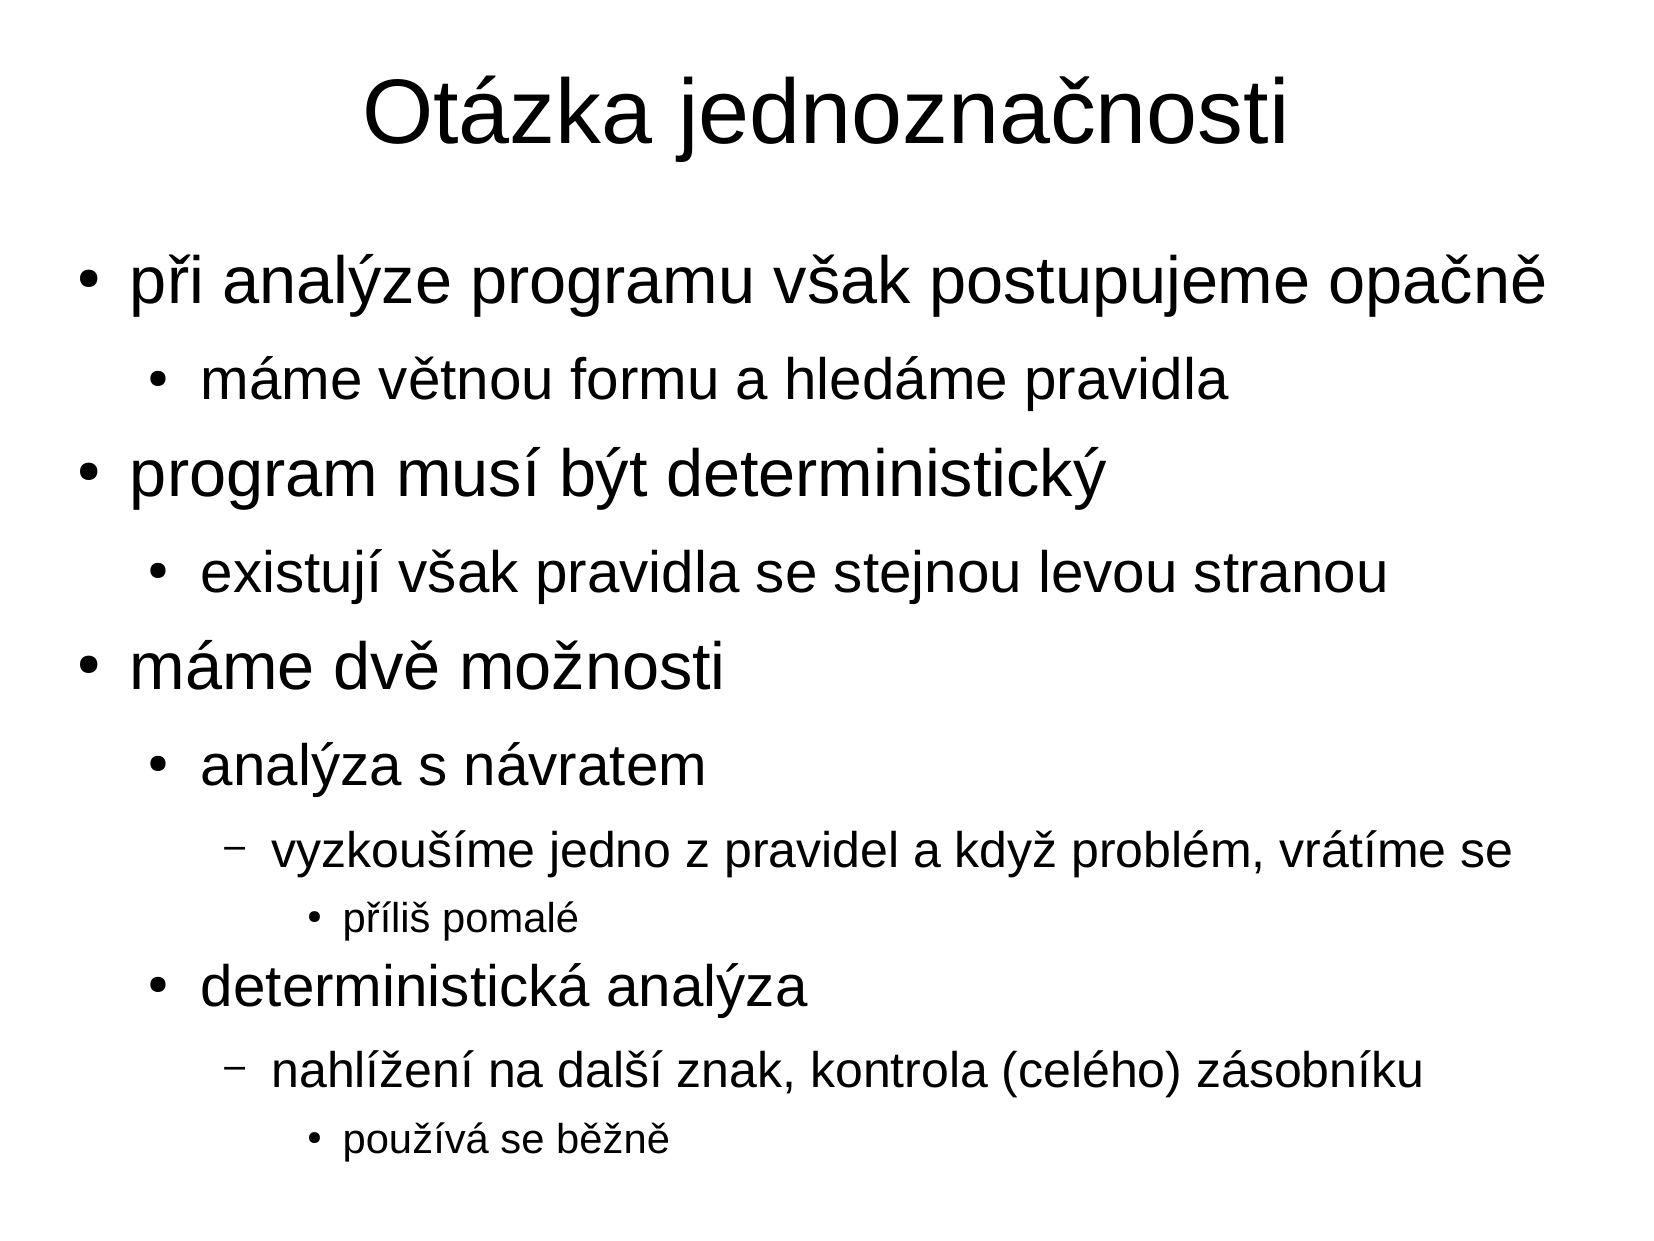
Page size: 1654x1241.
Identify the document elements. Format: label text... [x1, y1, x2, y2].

title Otázka jednoznačnosti [82, 15, 1571, 208]
list při analýze programu však postupujeme opačně máme větnou formu a hledáme pravidla program musí být deterministický existují však pravidla se stejnou levou stranou máme dvě možnosti analýza s návratem vyzkoušíme jedno z pravidel a když problém, vrátíme se příliš pomalé deterministická analýza nahlížení na další znak, kontrola (celého) zásobníku používá se běžně [59, 242, 1601, 1163]
